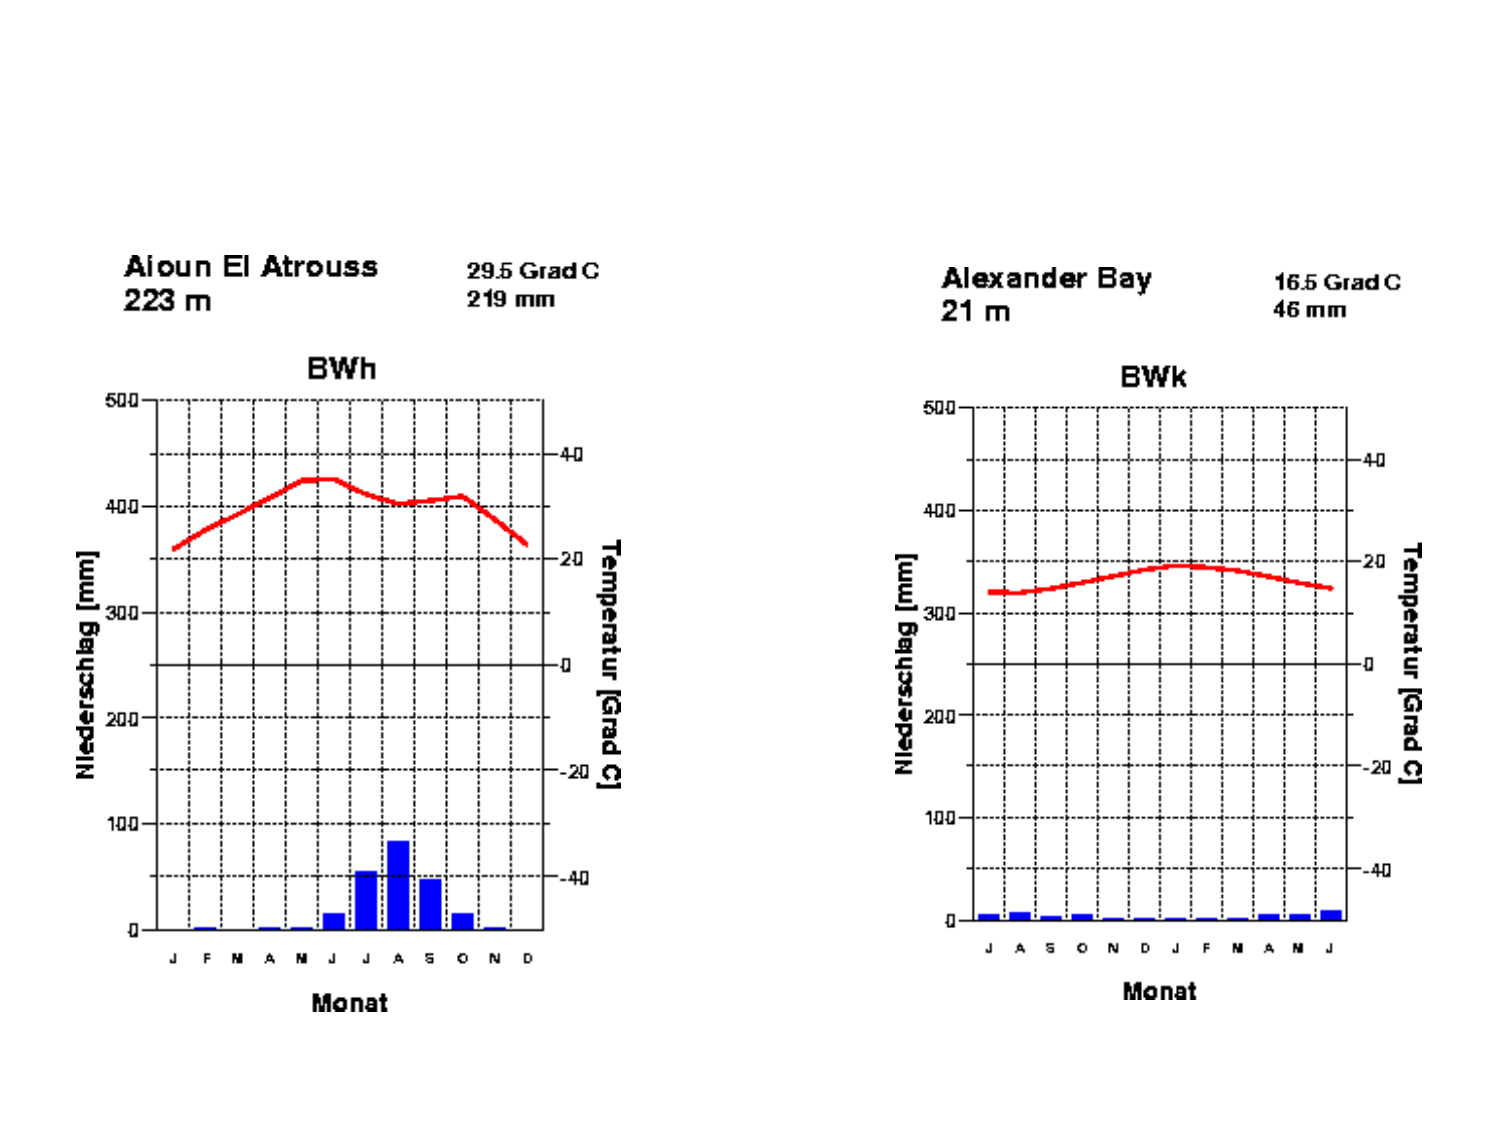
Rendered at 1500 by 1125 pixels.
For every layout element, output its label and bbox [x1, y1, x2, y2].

picture [895, 267, 1422, 1000]
picture [76, 255, 621, 1012]
